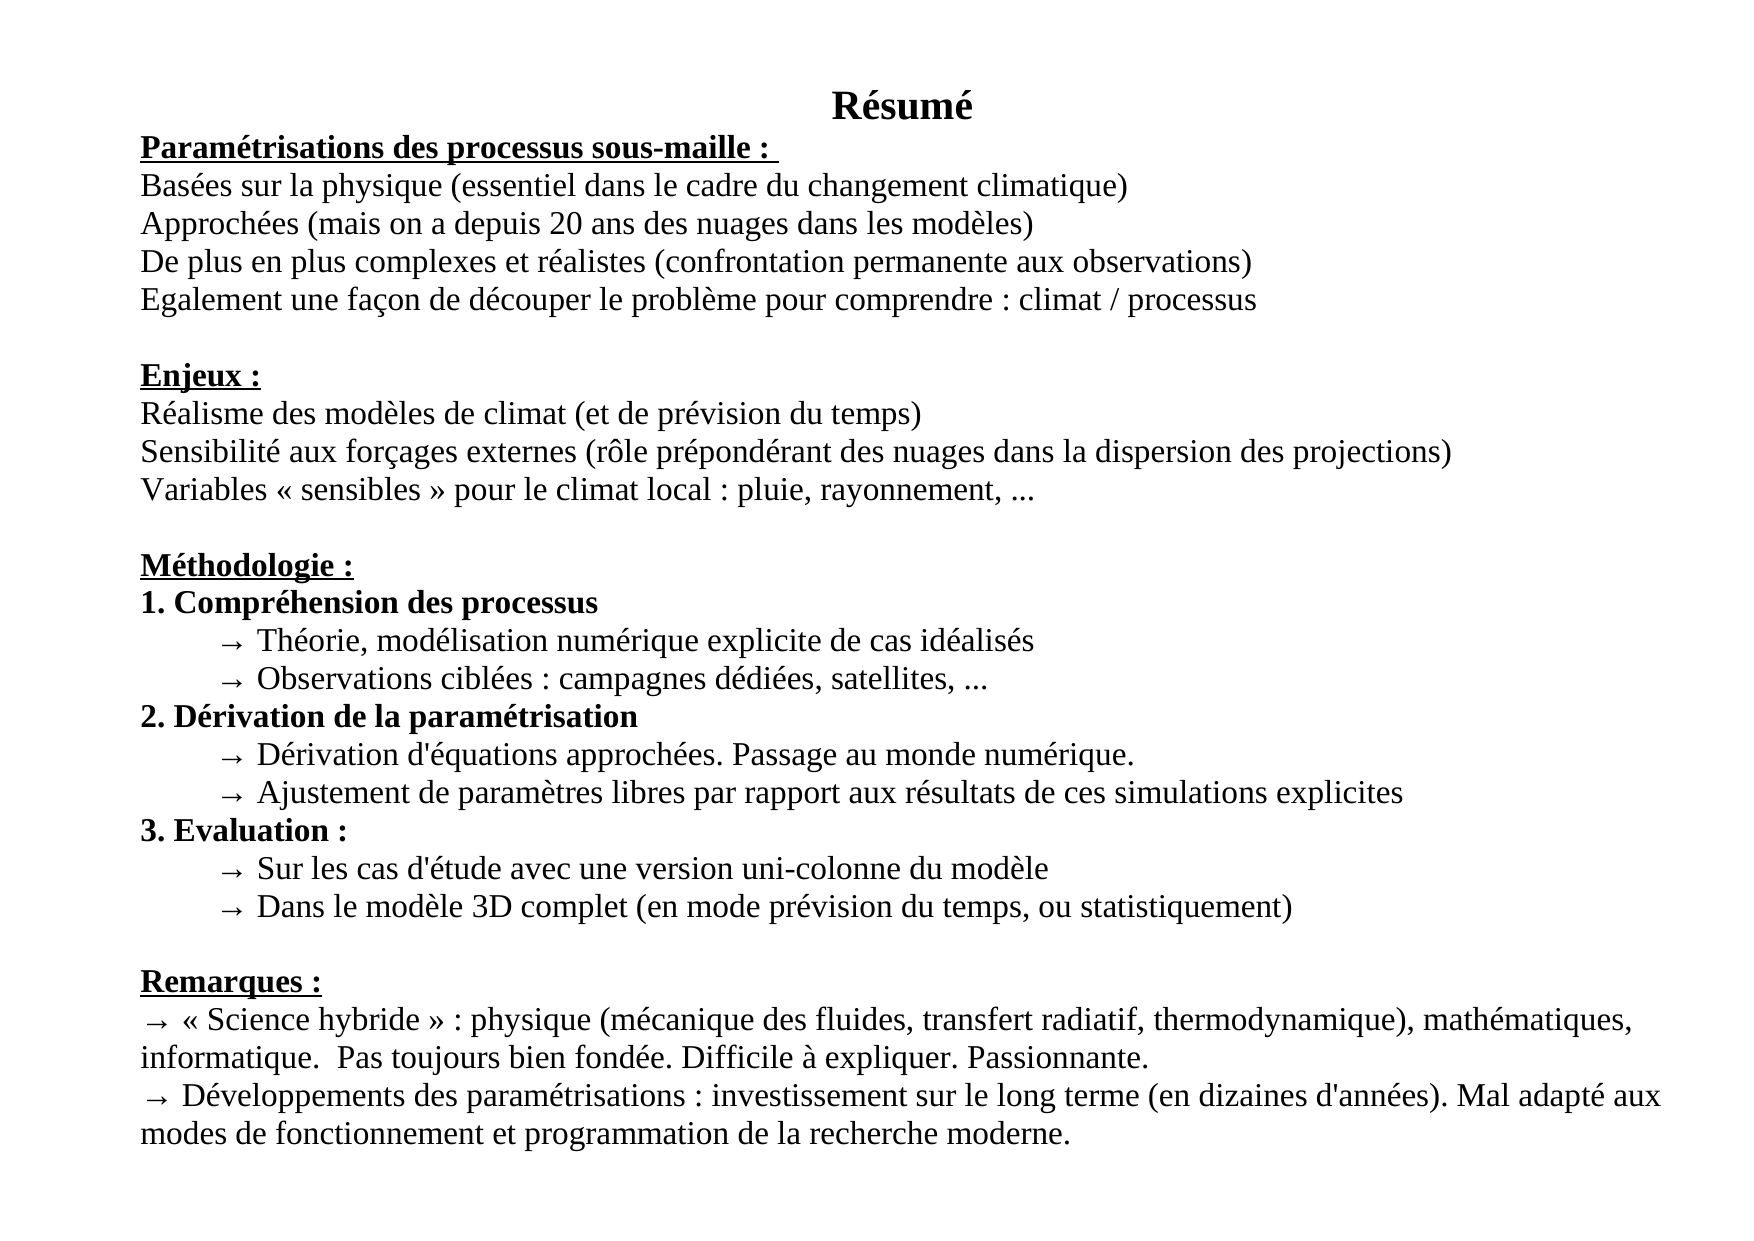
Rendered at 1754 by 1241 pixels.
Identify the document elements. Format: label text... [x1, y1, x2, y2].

text_box Résumé Paramétrisations des processus sous-maille : Basées sur la physique (essentiel dans le cadre du changement climatique) Approchées (mais on a depuis 20 ans des nuages dans les modèles) De plus en plus complexes et réalistes (confrontation permanente aux observations) Egalement une façon de découper le problème pour comprendre : climat / processus Enjeux : Réalisme des modèles de climat (et de prévision du temps) Sensibilité aux forçages externes (rôle prépondérant des nuages dans la dispersion des projections) Variables « sensibles » pour le climat local : pluie, rayonnement, ... Méthodologie : 1. Compréhension des processus → Théorie, modélisation numérique explicite de cas idéalisés → Observations ciblées : campagnes dédiées, satellites, ... 2. Dérivation de la paramétrisation → Dérivation d'équations approchées. Passage au monde numérique. → Ajustement de paramètres libres par rapport aux résultats de ces simulations explicites 3. Evaluation : → Sur les cas d'étude avec une version uni-colonne du modèle → Dans le modèle 3D complet (en mode prévision du temps, ou statistiquement) Remarques : → « Science hybride » : physique (mécanique des fluides, transfert radiatif, thermodynamique), mathématiques, informatique. Pas toujours bien fondée. Difficile à expliquer. Passionnante. → Développements des paramétrisations : investissement sur le long terme (en dizaines d'années). Mal adapté aux modes de fonctionnement et programmation de la recherche moderne. [125, 73, 1684, 1184]
